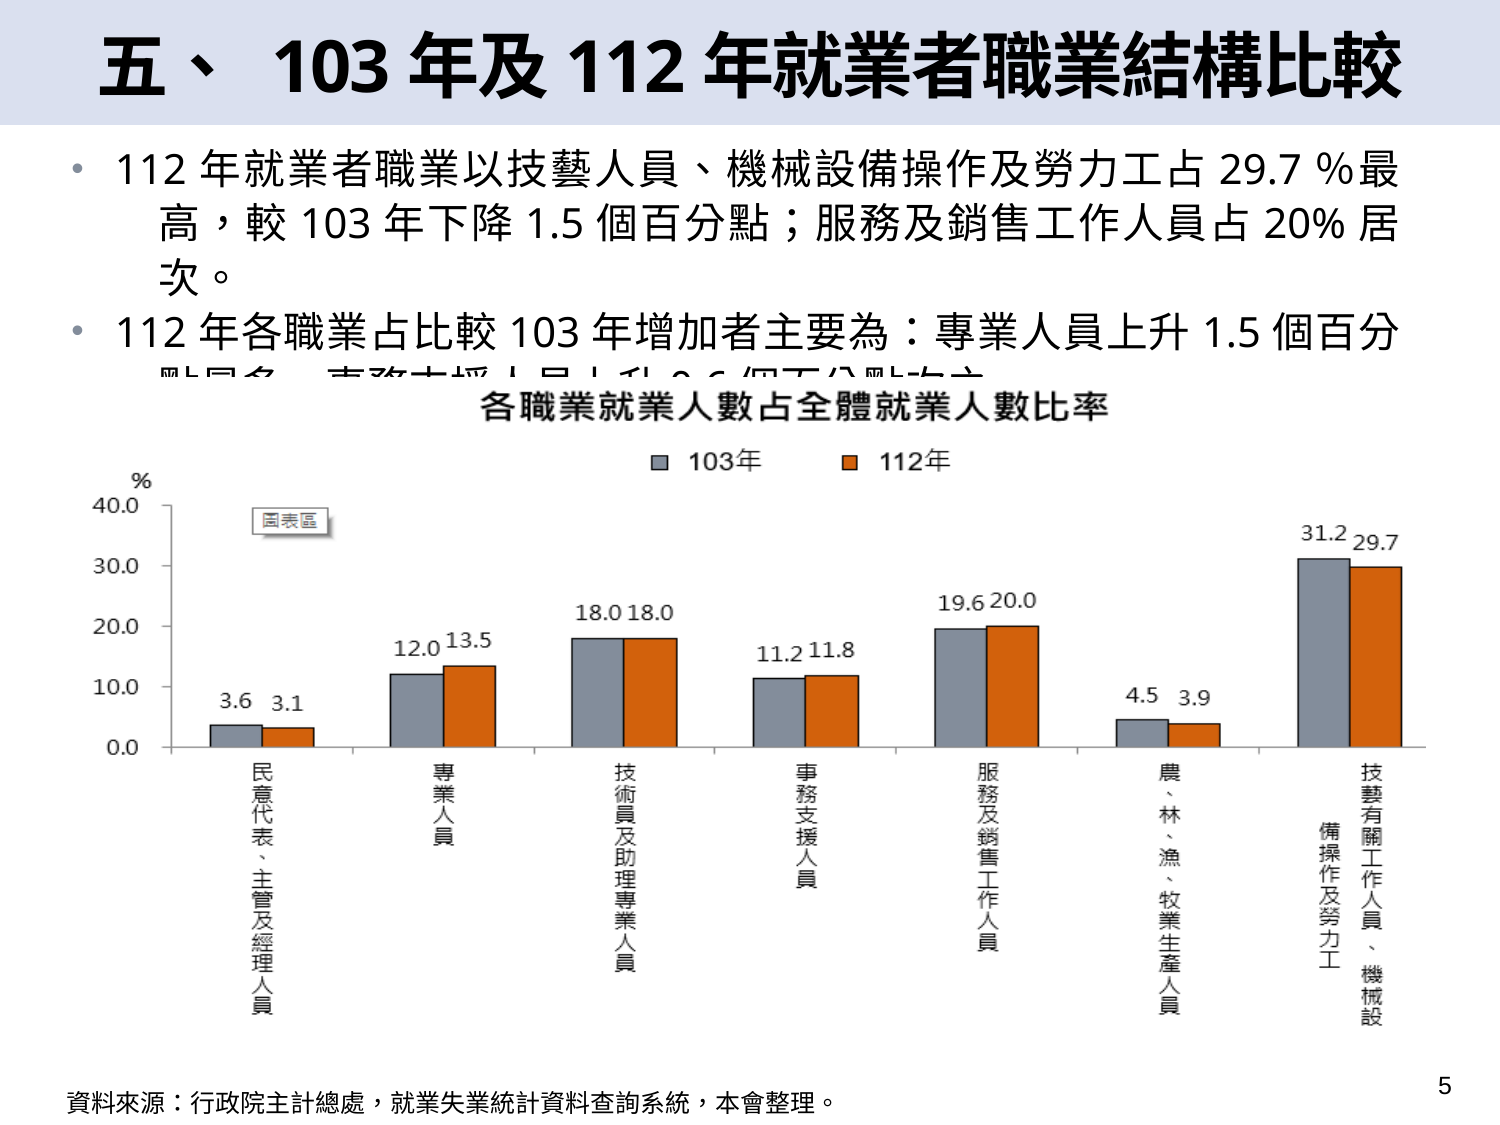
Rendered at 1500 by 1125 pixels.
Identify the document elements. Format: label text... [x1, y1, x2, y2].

picture [66, 378, 1426, 1034]
text_box 112年就業者職業以技藝人員、機械設備操作及勞力工占29.7％最高，較103年下降1.5個百分點；服務及銷售工作人員占20%居次。 112年各職業占比較103年增加者主要為：專業人員上升1.5個百分點最多，事務支援人員上升0.6個百分點次之。 [56, 131, 1415, 321]
text_box 5 [1423, 1062, 1500, 1108]
text_box 資料來源：行政院主計總處，就業失業統計資料查詢系統，本會整理。 [51, 1079, 1245, 1125]
title 五、 103年及112年就業者職業結構比較 [75, 2, 1426, 126]
